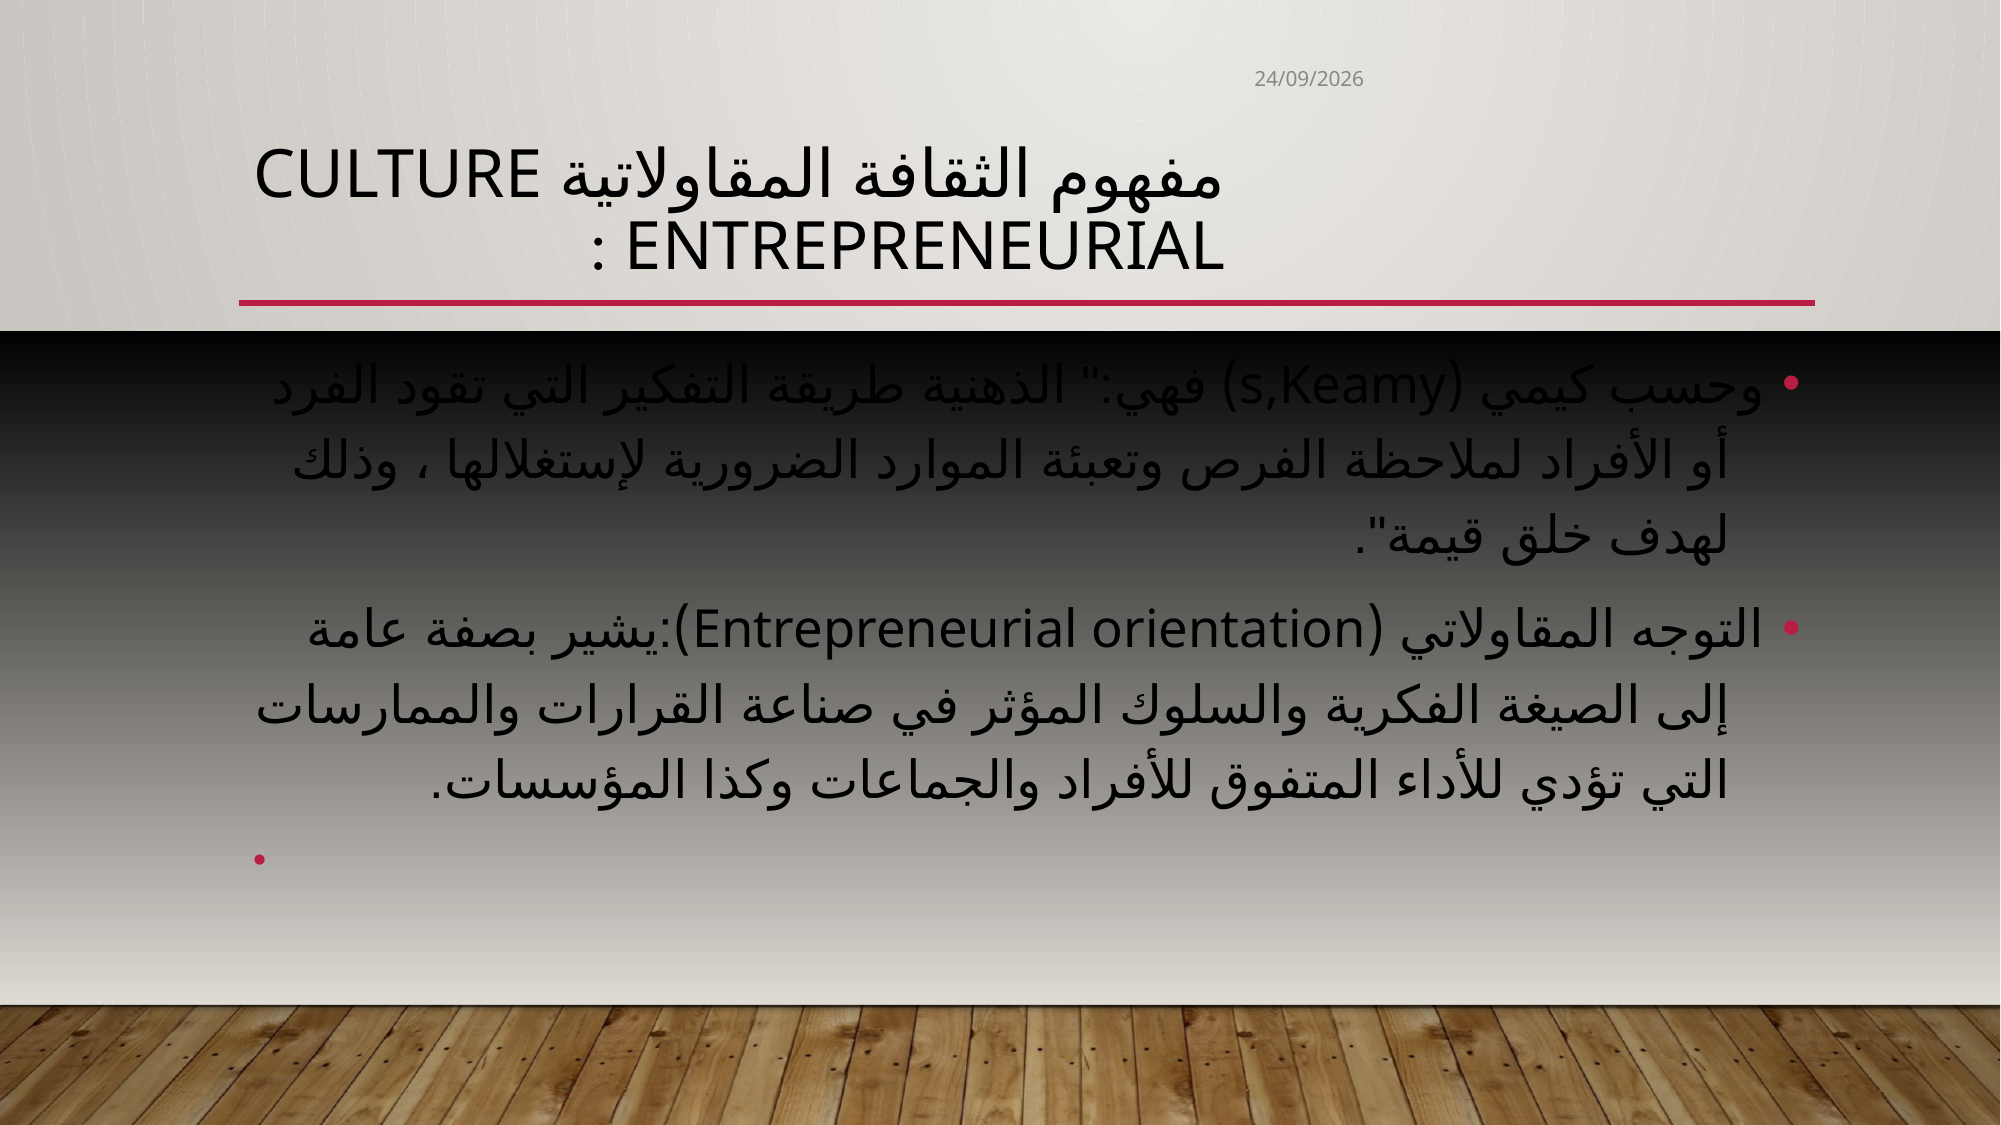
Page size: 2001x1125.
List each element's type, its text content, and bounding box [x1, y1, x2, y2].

title مفهوم الثقافة المقاولاتية Culture Entrepreneurial : [238, 131, 1814, 305]
text_box 19/02/2020 [1239, 54, 1814, 105]
list وحسب كيمي (s,Keamy) فهي:" الذهنية طريقة التفكير التي تقود الفرد أو الأفراد لملاحظة الفرص وتعبئة الموارد الضرورية لإستغلالها ، وذلك لهدف خلق قيمة". التوجه المقاولاتي (Entrepreneurial orientation):يشير بصفة عامة إلى الصيغة الفكرية والسلوك المؤثر في صناعة القرارات والممارسات التي تؤدي للأداء المتفوق للأفراد والجماعات وكذا المؤسسات. [238, 330, 1814, 897]
